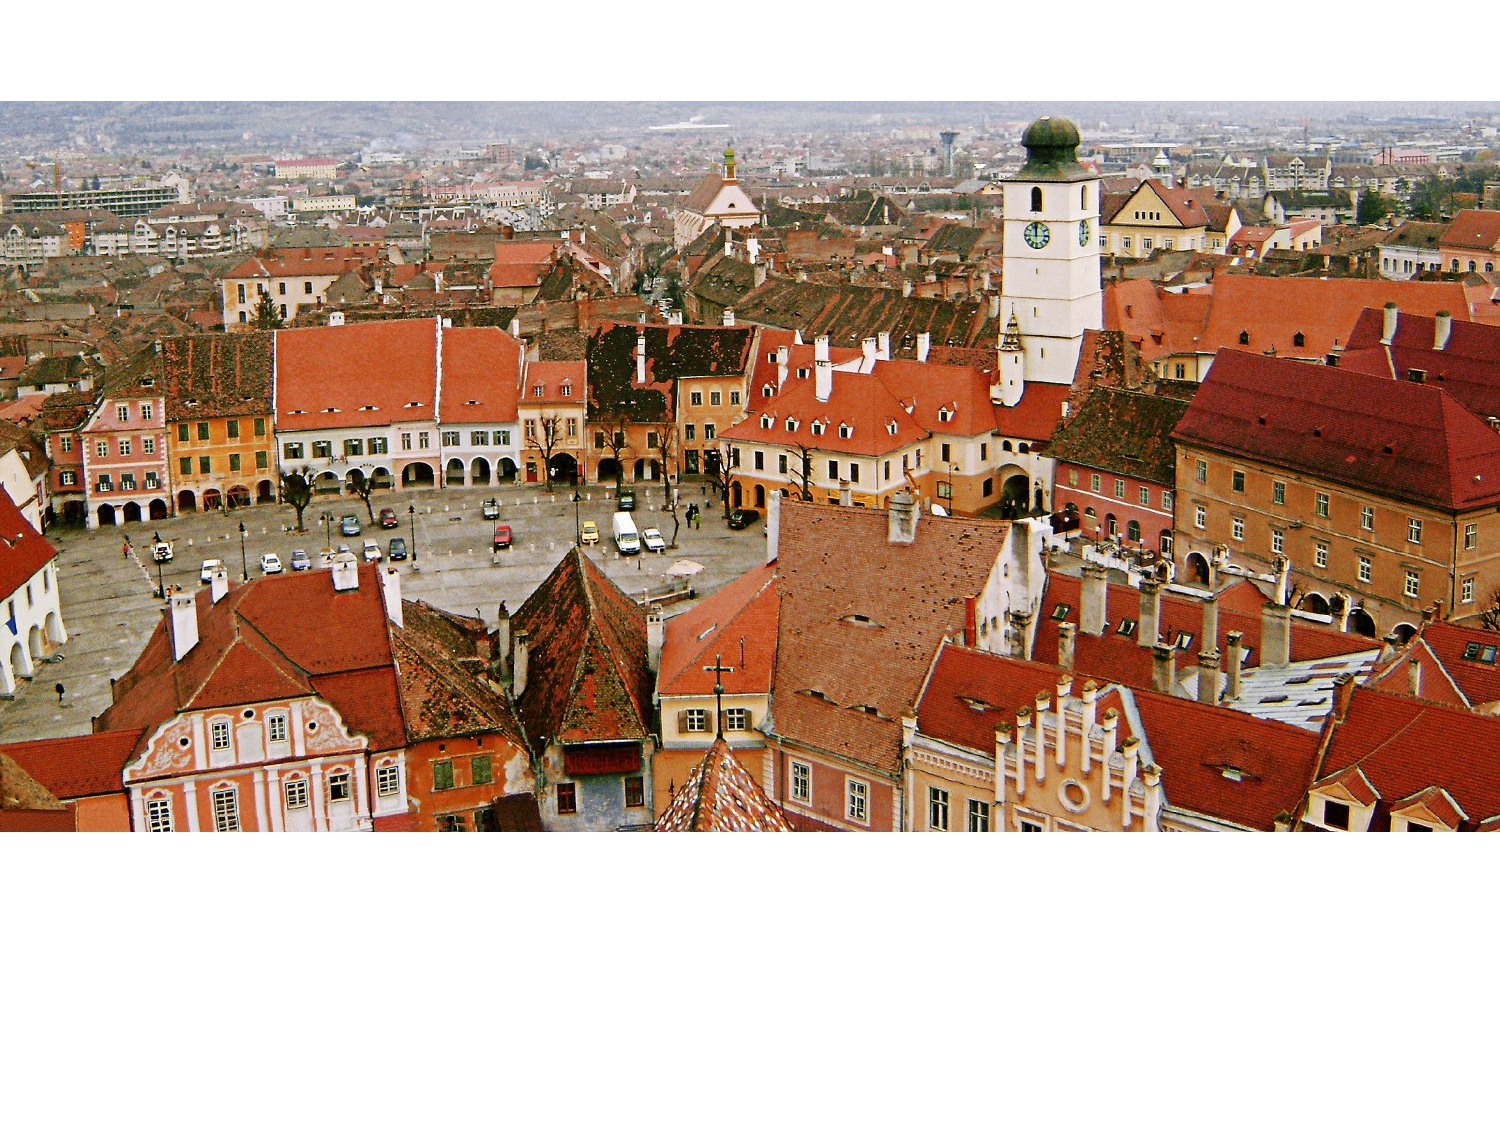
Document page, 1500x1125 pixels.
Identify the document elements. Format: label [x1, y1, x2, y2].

picture [0, 101, 1500, 832]
